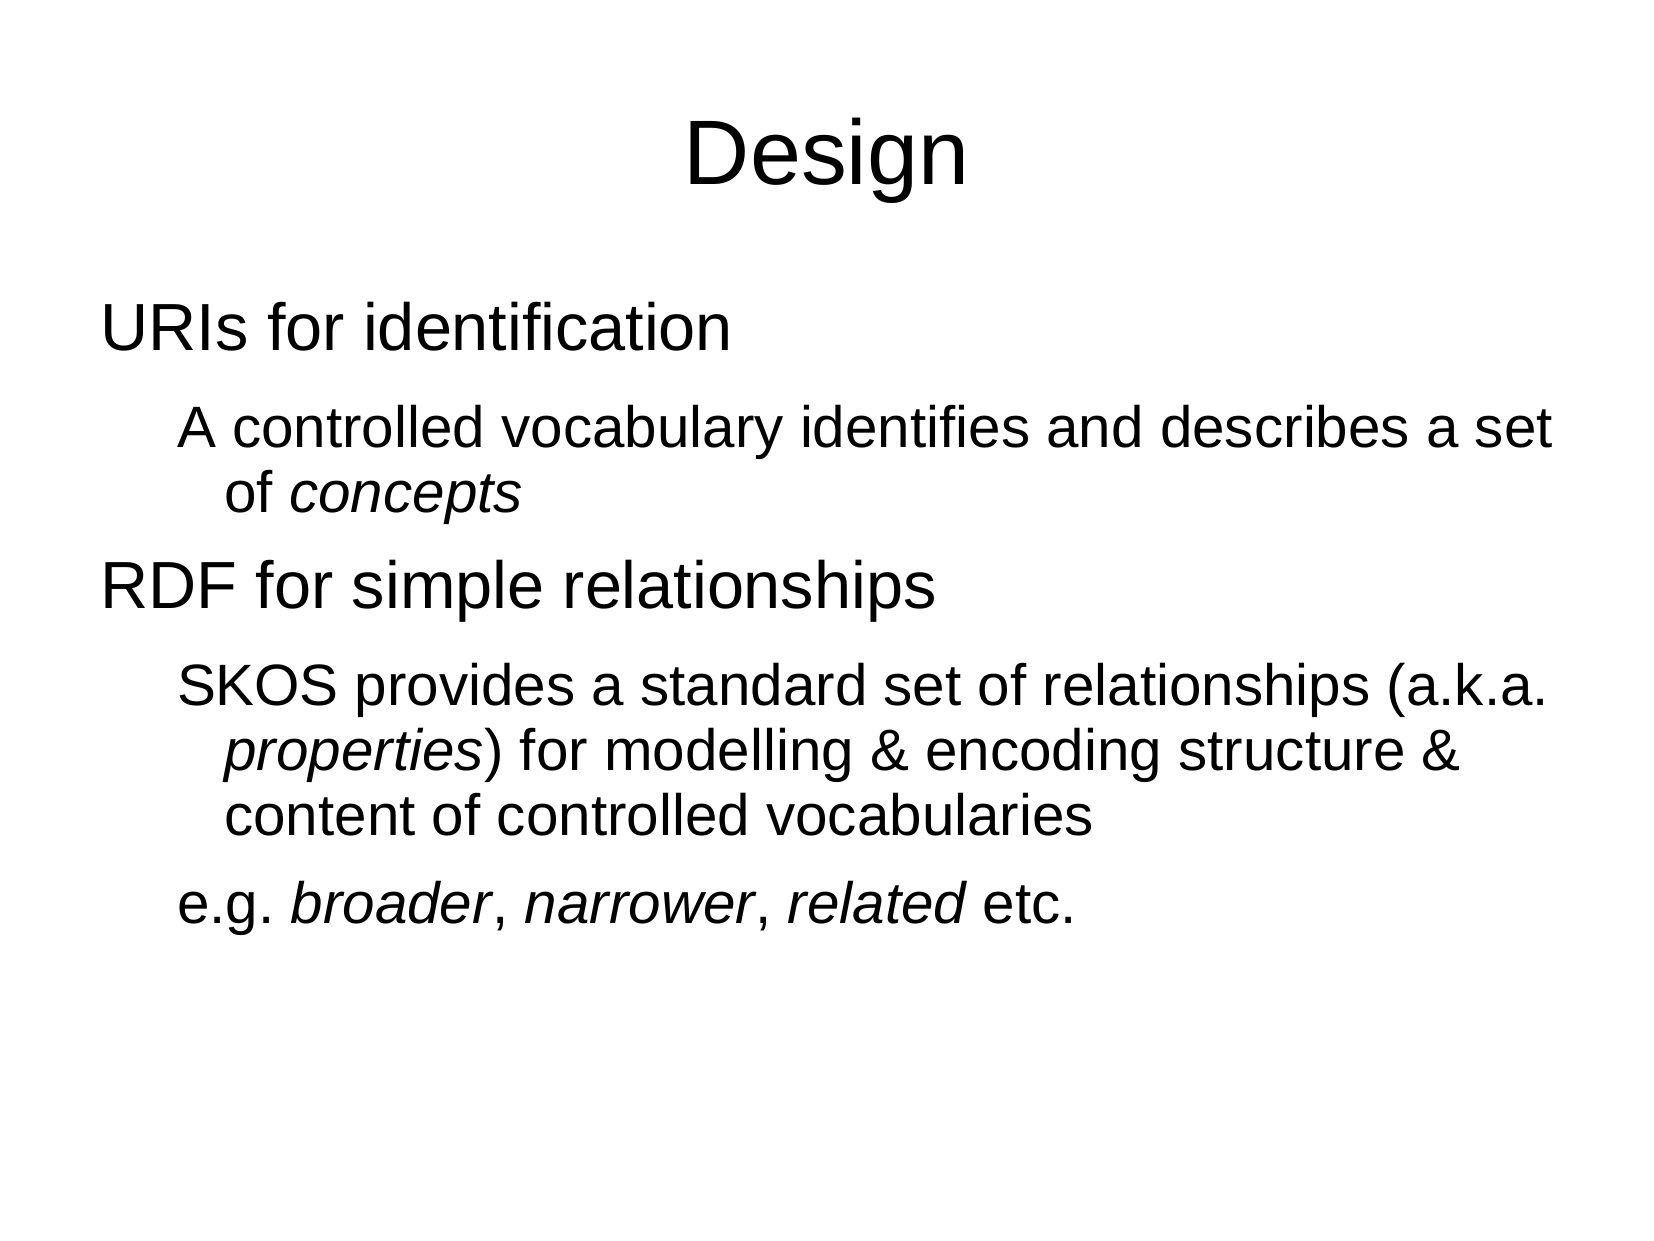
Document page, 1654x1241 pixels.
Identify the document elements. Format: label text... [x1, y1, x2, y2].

list URIs for identification A controlled vocabulary identifies and describes a set of concepts RDF for simple relationships SKOS provides a standard set of relationships (a.k.a. properties) for modelling & encoding structure & content of controlled vocabularies e.g. broader, narrower, related etc. [82, 290, 1571, 1094]
title Design [82, 56, 1571, 250]
